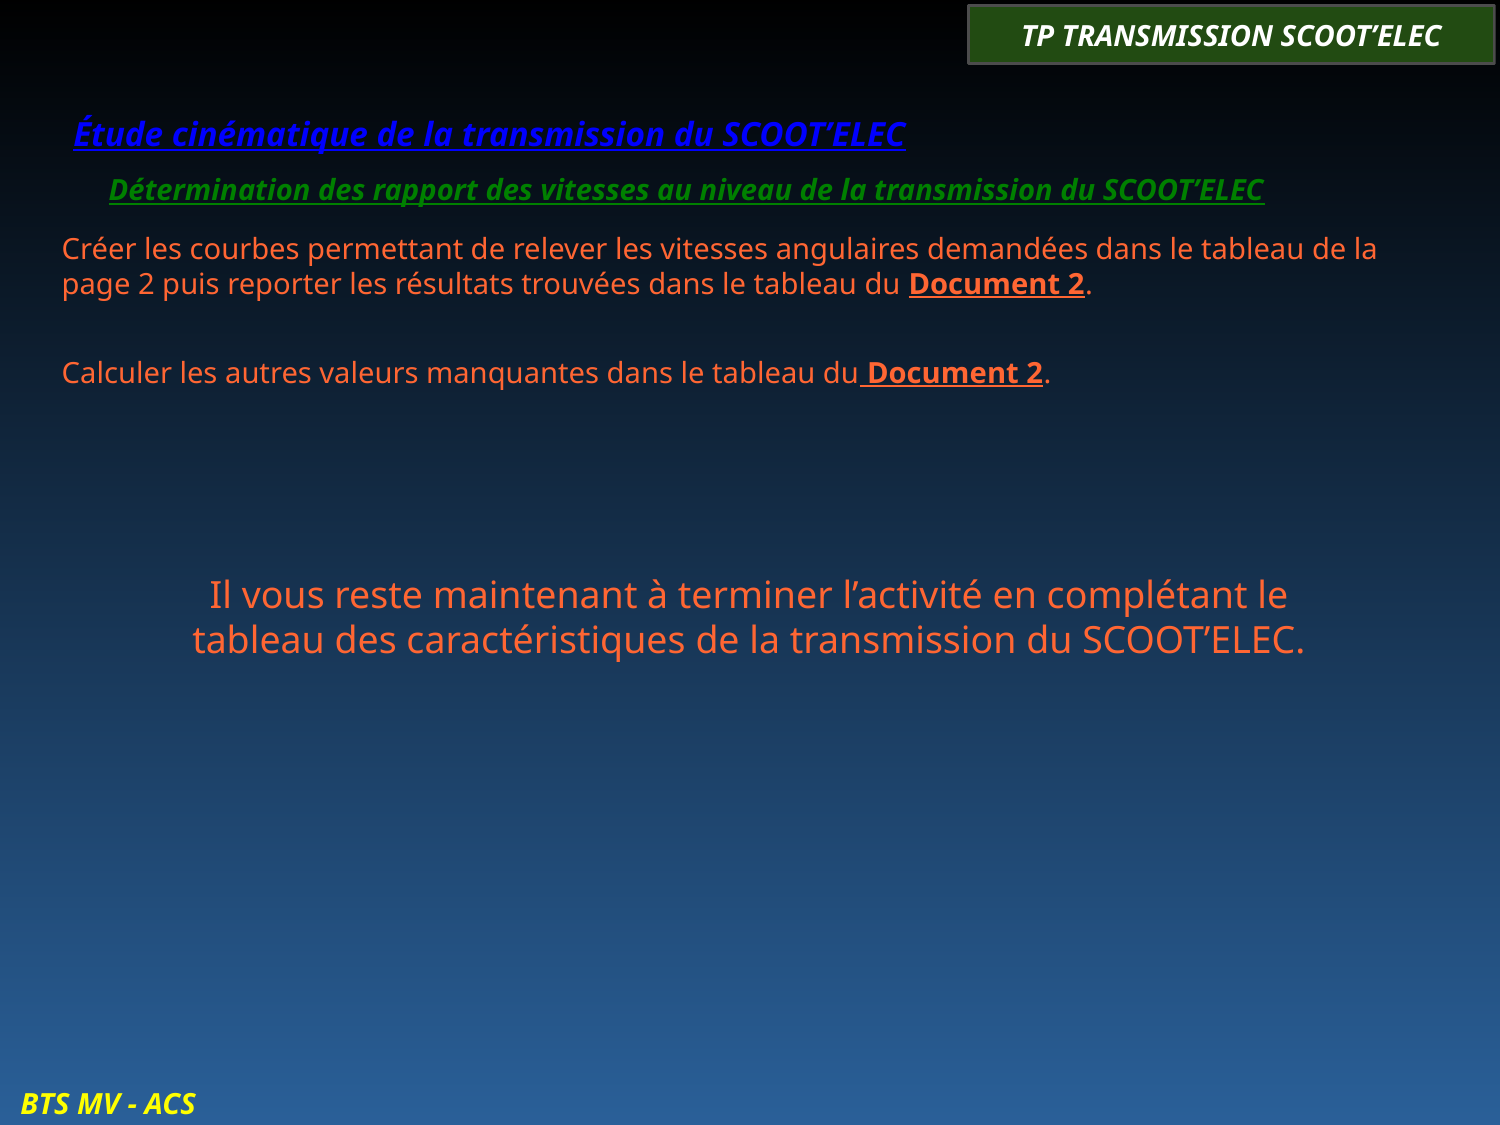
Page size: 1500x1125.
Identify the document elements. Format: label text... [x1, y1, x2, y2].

text_box Il vous reste maintenant à terminer l’activité en complétant le tableau des caractéristiques de la transmission du SCOOT’ELEC. [144, 563, 1355, 669]
text_box Calculer les autres valeurs manquantes dans le tableau du Document 2. [46, 346, 1395, 397]
text_box Créer les courbes permettant de relever les vitesses angulaires demandées dans le tableau de la page 2 puis reporter les résultats trouvées dans le tableau du Document 2. [46, 222, 1395, 308]
text_box Étude cinématique de la transmission du SCOOT’ELEC [58, 105, 973, 161]
text_box Détermination des rapport des vitesses au niveau de la transmission du SCOOT’ELEC [93, 163, 1395, 214]
